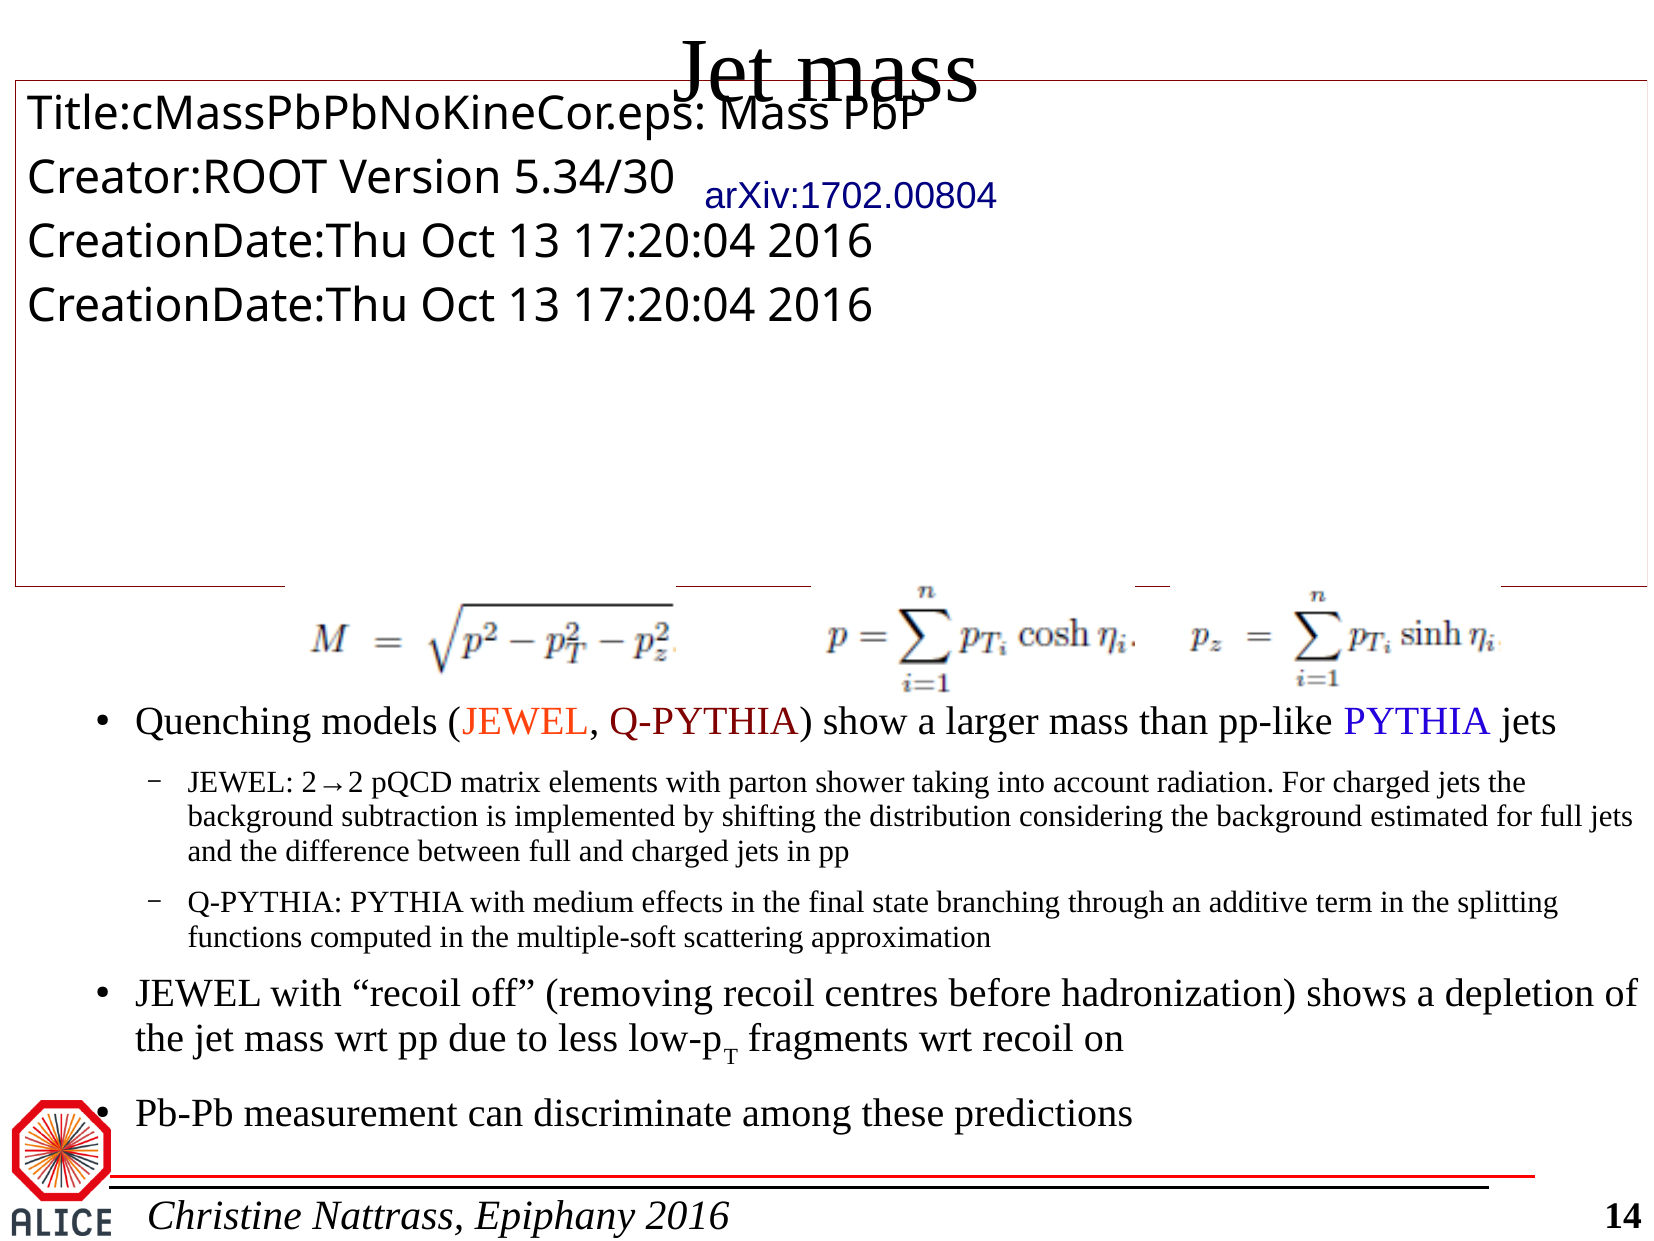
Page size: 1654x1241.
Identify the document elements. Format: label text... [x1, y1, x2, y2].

title Jet mass [82, 19, 1571, 122]
text_box arXiv:1702.00804 [689, 100, 1065, 291]
picture [11, 1100, 111, 1236]
picture [12, 76, 1648, 698]
list Quenching models (JEWEL, Q-PYTHIA) show a larger mass than pp-like PYTHIA jets JEWEL: 2→2 pQCD matrix elements with parton shower taking into account radiation. For charged jets the background subtraction is implemented by shifting the distribution considering the background estimated for full jets and the difference between full and charged jets in pp Q-PYTHIA: PYTHIA with medium effects in the final state branching through an additive term in the splitting functions computed in the multiple-soft scattering approximation JEWEL with “recoil off” (removing recoil centres before hadronization) shows a depletion of the jet mass wrt pp due to less low-pT fragments wrt recoil on Pb-Pb measurement can discriminate among these predictions [82, 698, 1653, 1146]
